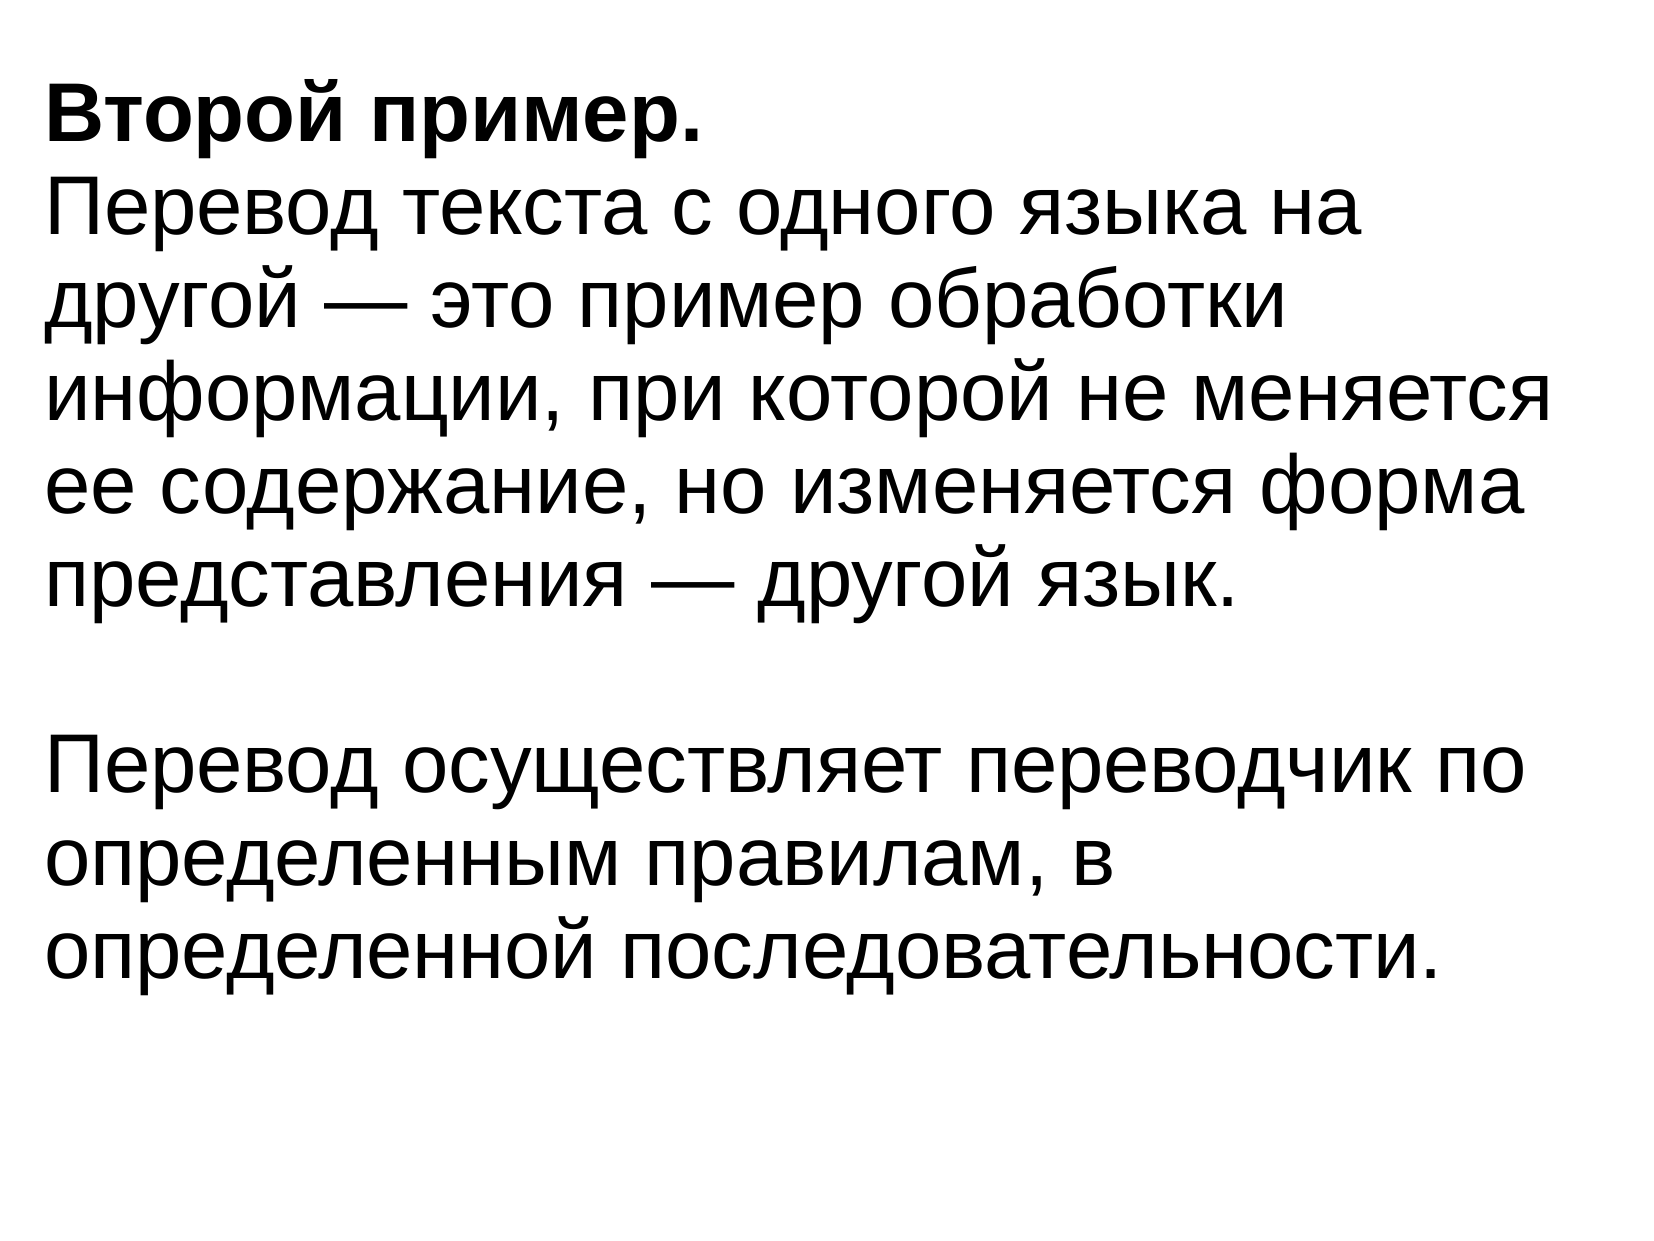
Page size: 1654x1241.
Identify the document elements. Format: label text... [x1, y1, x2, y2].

text_box Второй пример. Перевод текста с одного языка на другой — это пример обработки информации, при которой не меняется ее содержание, но изменяется форма представления — другой язык. Перевод осуществляет переводчик по определенным правилам, в определенной последовательности. [29, 59, 1625, 1098]
